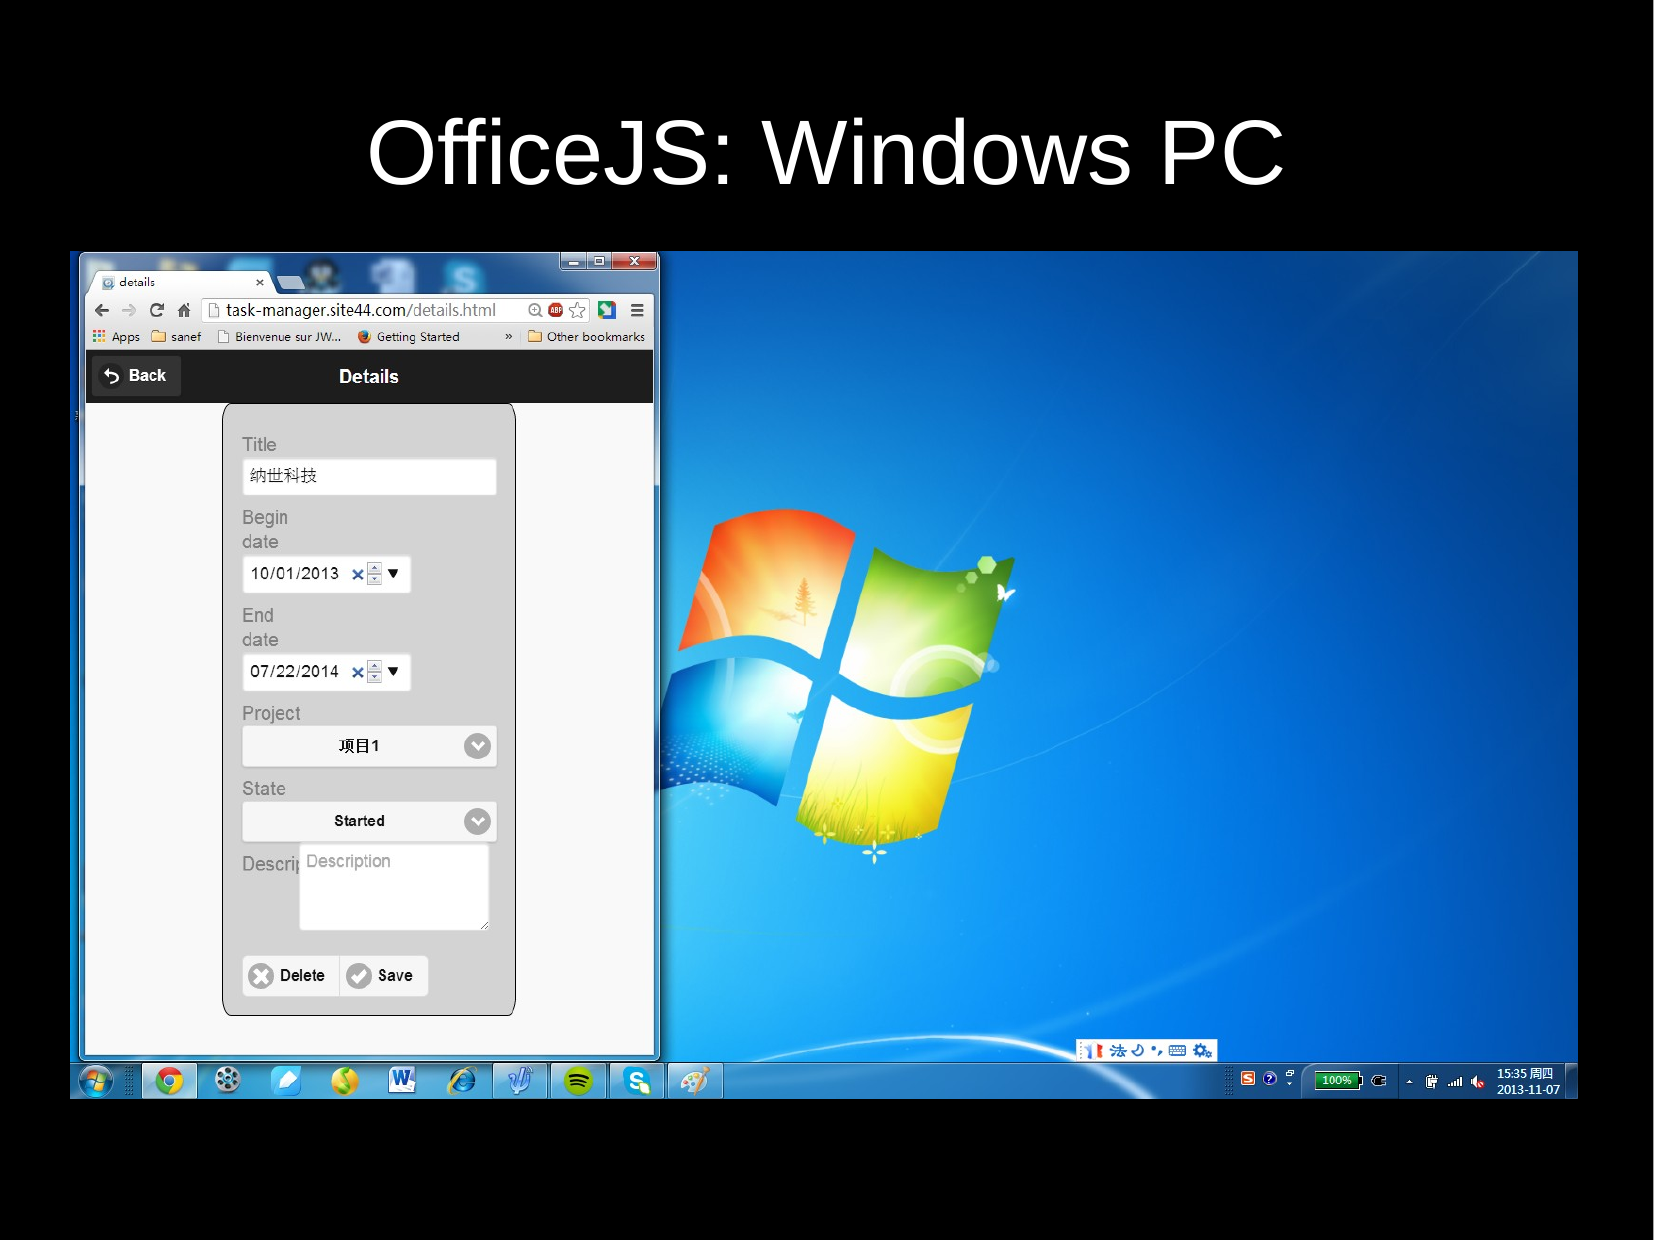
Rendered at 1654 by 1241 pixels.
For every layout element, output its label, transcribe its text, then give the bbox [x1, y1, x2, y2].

title OfficeJS: Windows PC [82, 49, 1571, 251]
picture [70, 251, 1578, 1099]
